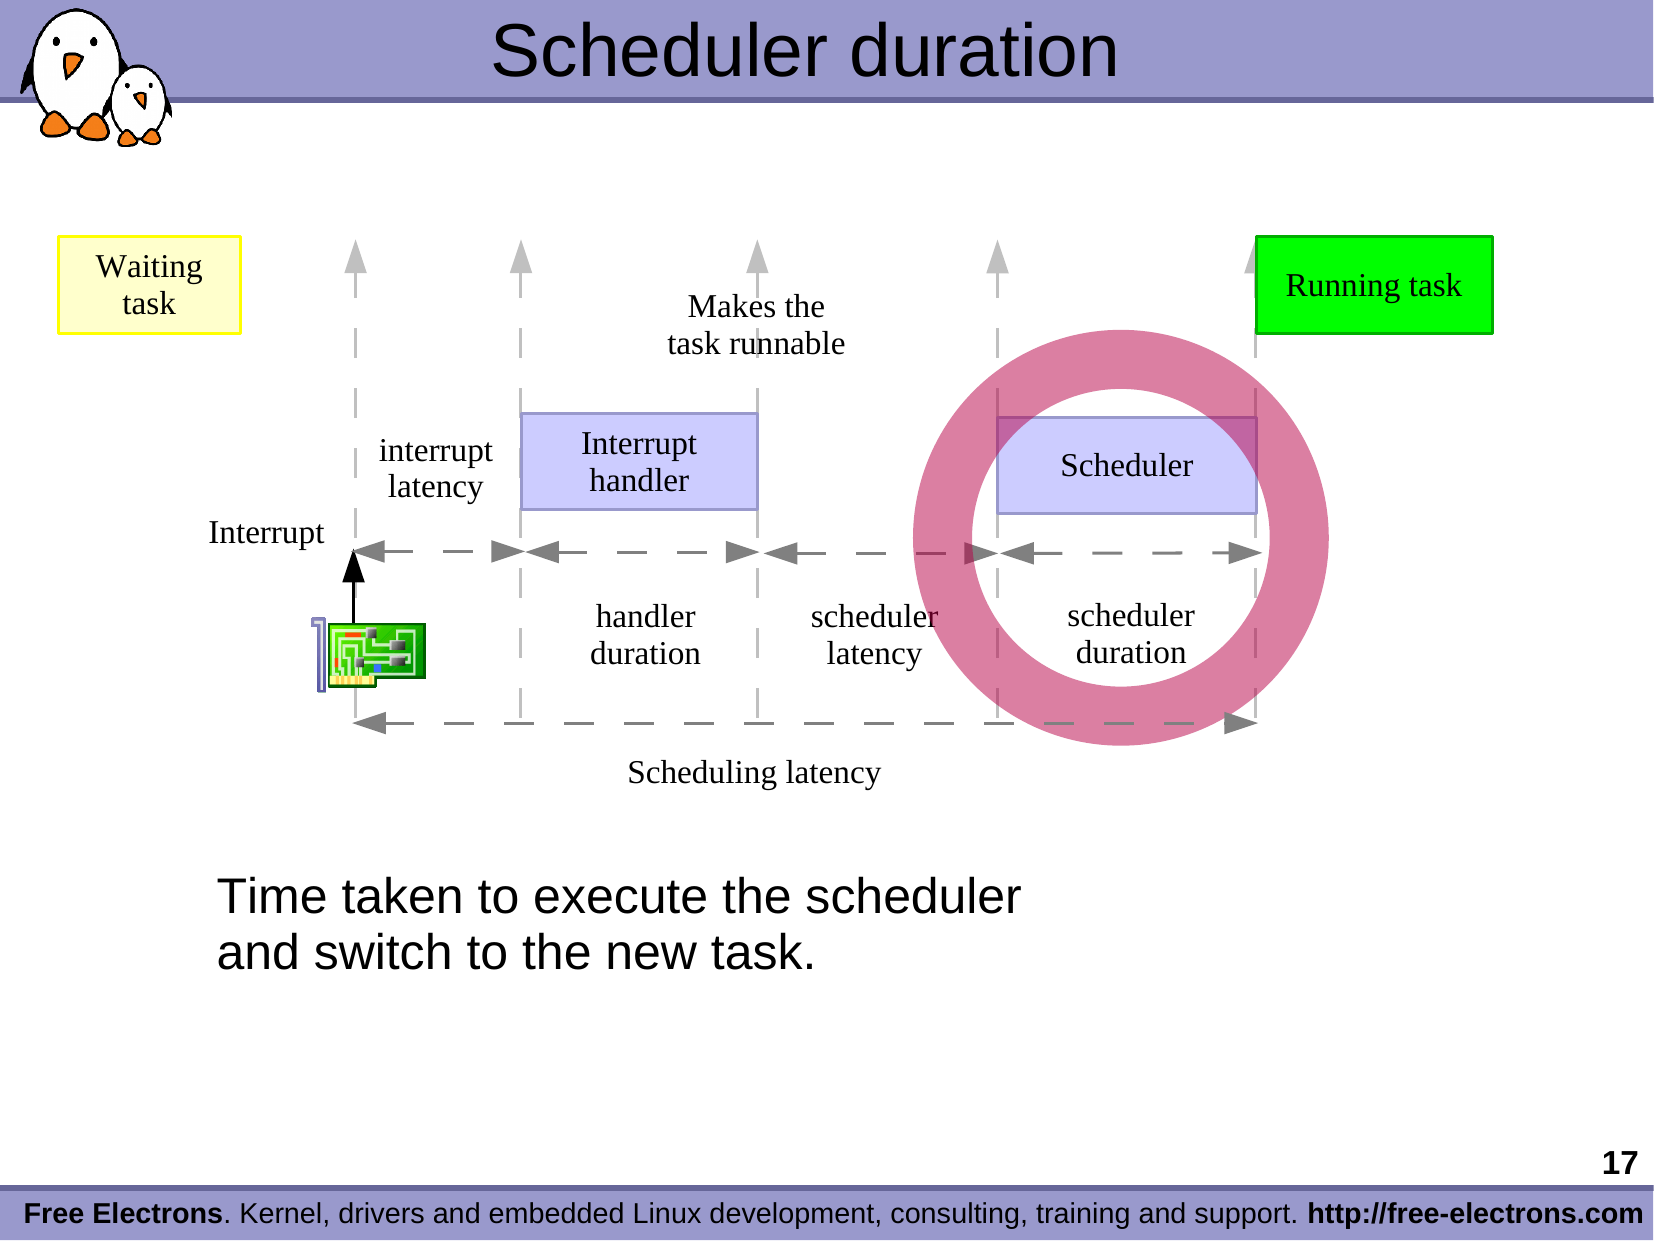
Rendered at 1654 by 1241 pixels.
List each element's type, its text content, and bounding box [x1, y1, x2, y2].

text_box scheduler latency [810, 597, 939, 679]
picture [311, 589, 432, 710]
text_box Makes the task runnable [667, 288, 847, 369]
text_box Waiting task [58, 236, 241, 334]
text_box Interrupt handler [521, 413, 758, 510]
text_box Running task [1256, 236, 1493, 334]
text_box interrupt latency [378, 431, 494, 512]
title Scheduler duration [60, 0, 1551, 101]
list Time taken to execute the scheduler and switch to the new task. [198, 868, 1277, 993]
text_box scheduler duration [1067, 596, 1196, 678]
text_box Interrupt [208, 513, 326, 554]
text_box Scheduler [997, 417, 1257, 514]
text_box handler duration [590, 597, 702, 679]
picture [20, 8, 172, 147]
text_box Scheduling latency [627, 754, 883, 795]
